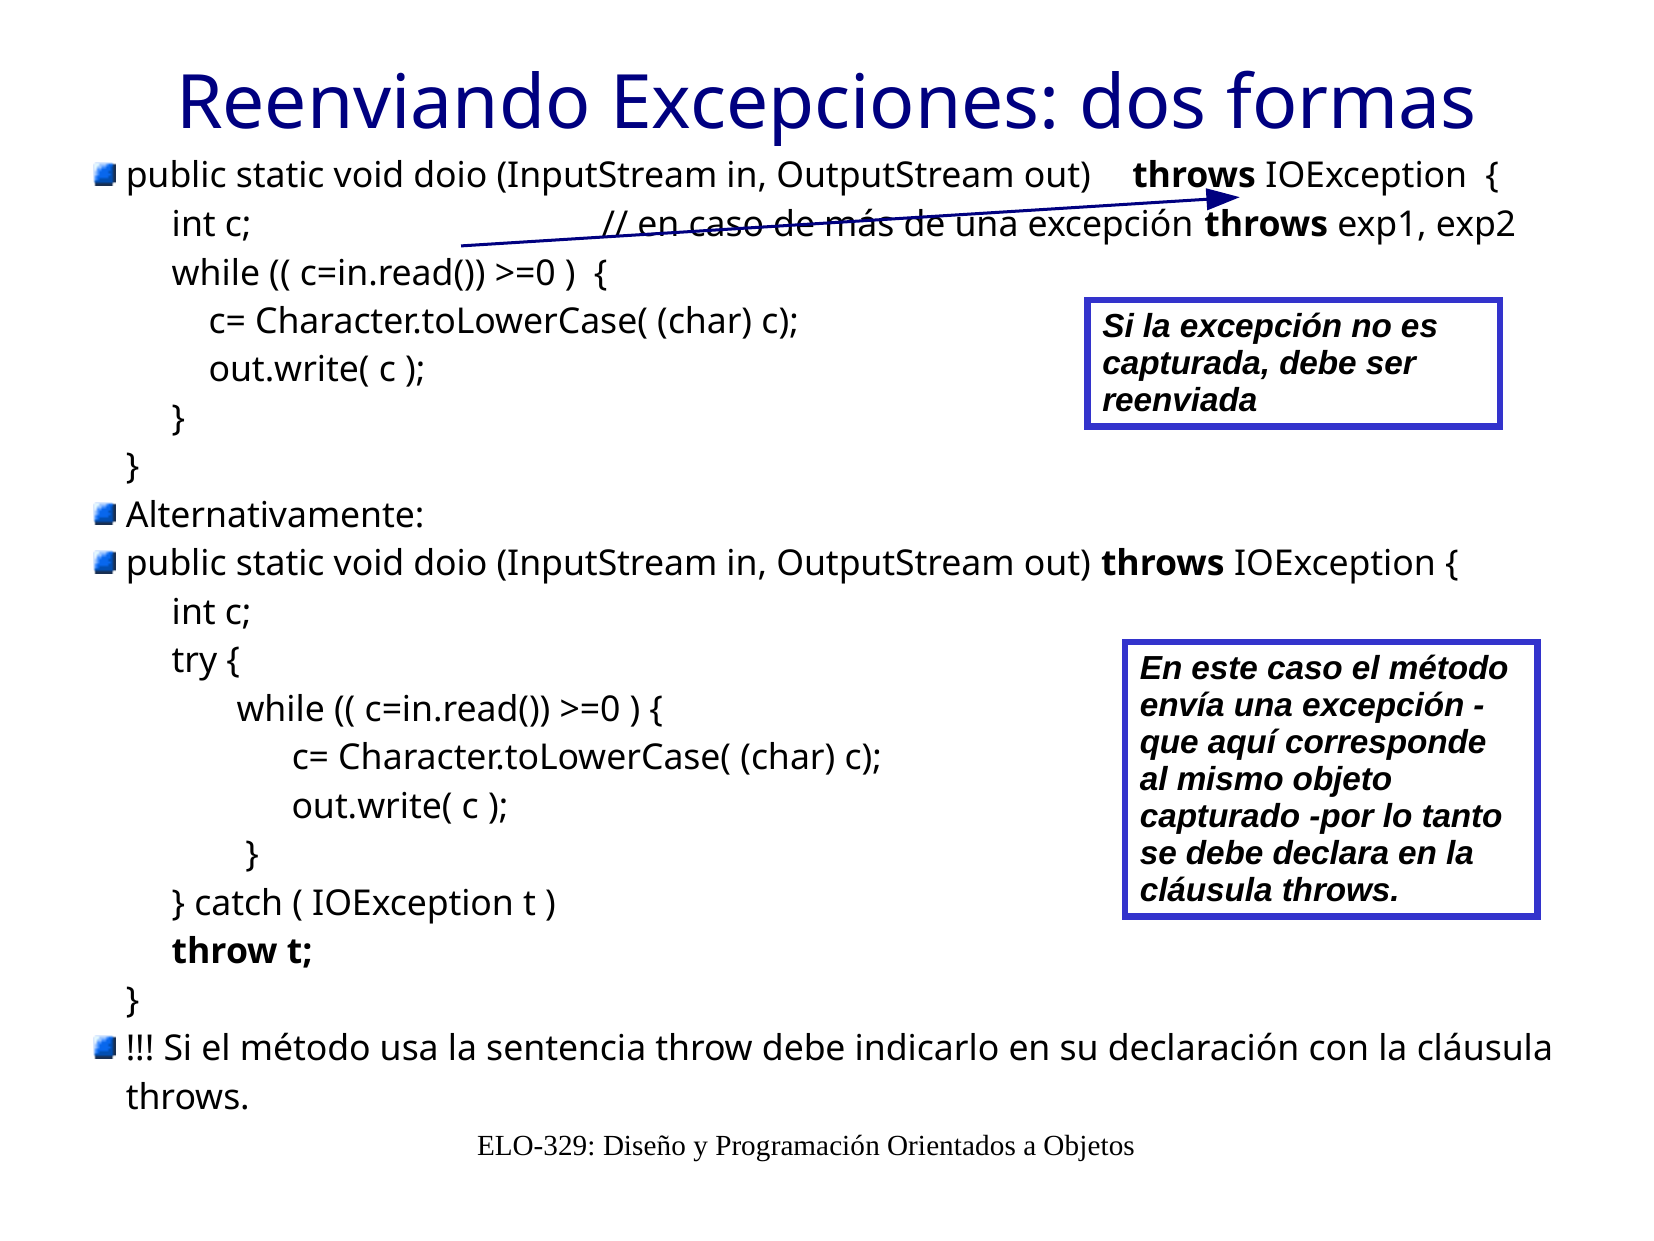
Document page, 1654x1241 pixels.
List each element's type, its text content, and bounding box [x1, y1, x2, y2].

text_box Si la excepción no es capturada, debe ser reenviada [1087, 300, 1501, 427]
title Reenviando Excepciones: dos formas [82, 50, 1571, 149]
text_box En este caso el método envía una excepción - que aquí corresponde al mismo objeto capturado -por lo tanto se debe declara en la cláusula throws. [1124, 641, 1538, 917]
list public static void doio (InputStream in, OutputStream out) throws IOException { int c; // en caso de más de una excepción throws exp1, exp2 while (( c=in.read()) >=0 ) { c= Character.toLowerCase( (char) c); out.write( c ); } } Alternativamente: public static void doio (InputStream in, OutputStream out) throws IOException { int c; try { while (( c=in.read()) >=0 ) { c= Character.toLowerCase( (char) c); out.write( c ); } } catch ( IOException t ) throw t; } !!! Si el método usa la sentencia throw debe indicarlo en su declaración con la cláusula throws. [82, 150, 1571, 1126]
